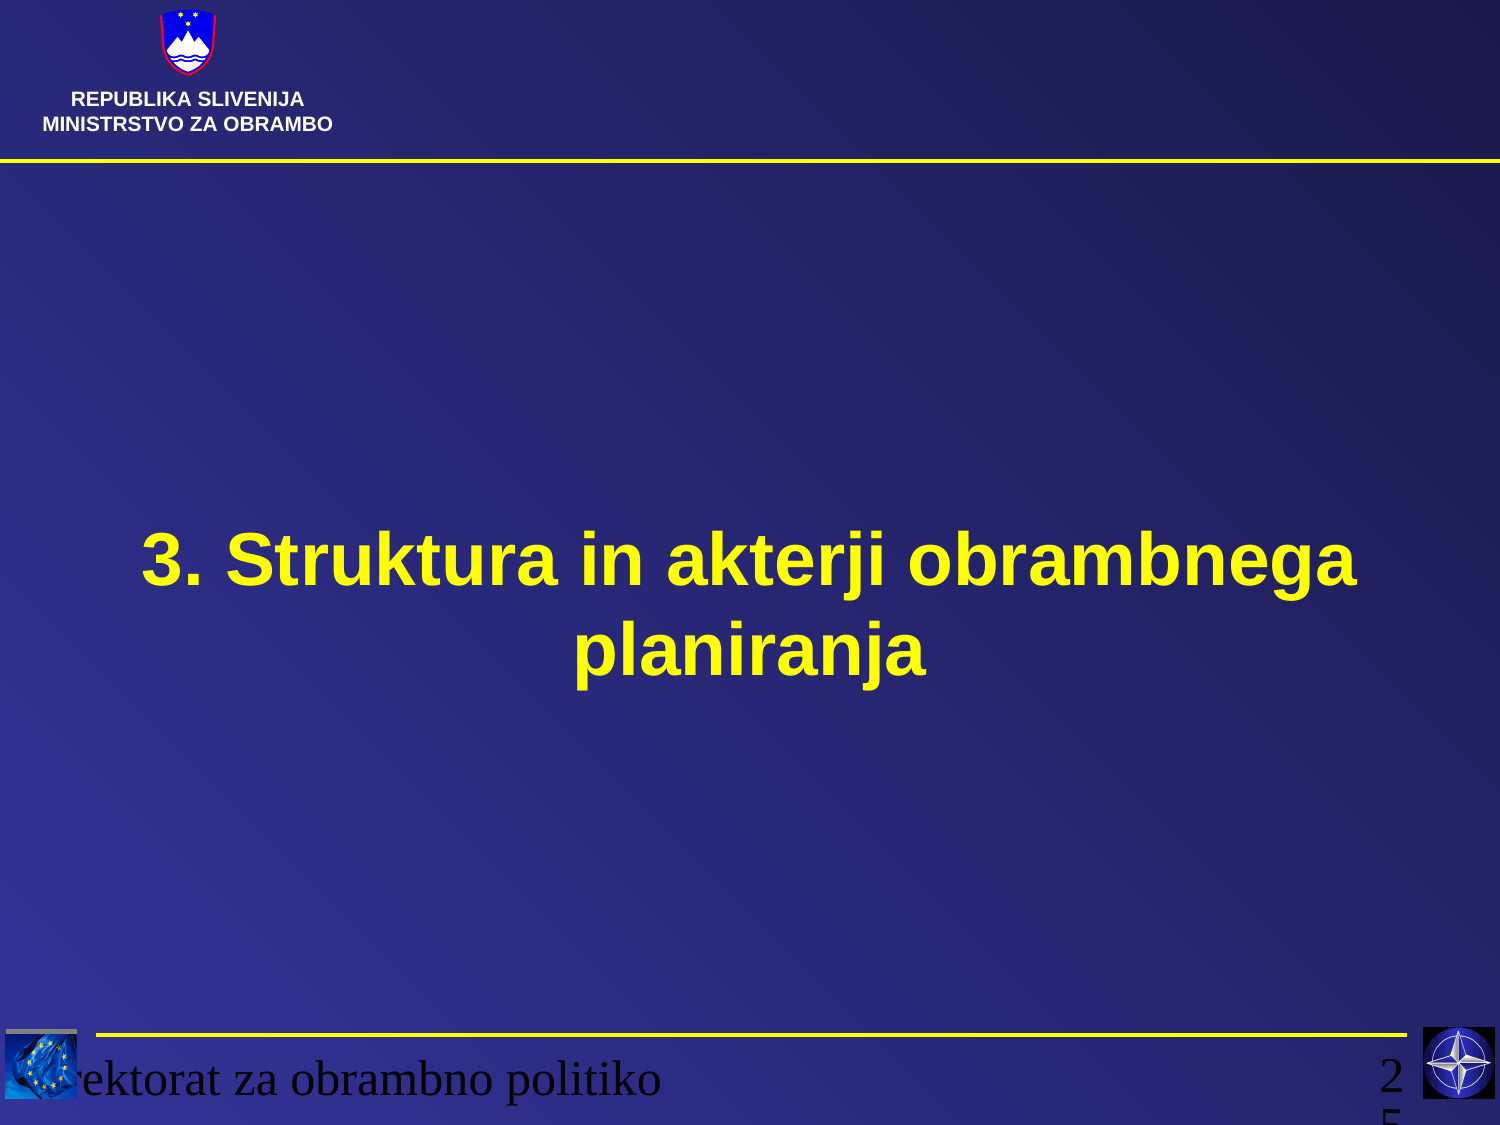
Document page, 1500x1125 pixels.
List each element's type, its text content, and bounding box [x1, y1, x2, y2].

title 3. Struktura in akterji obrambnega planiranja [112, 174, 1388, 1026]
